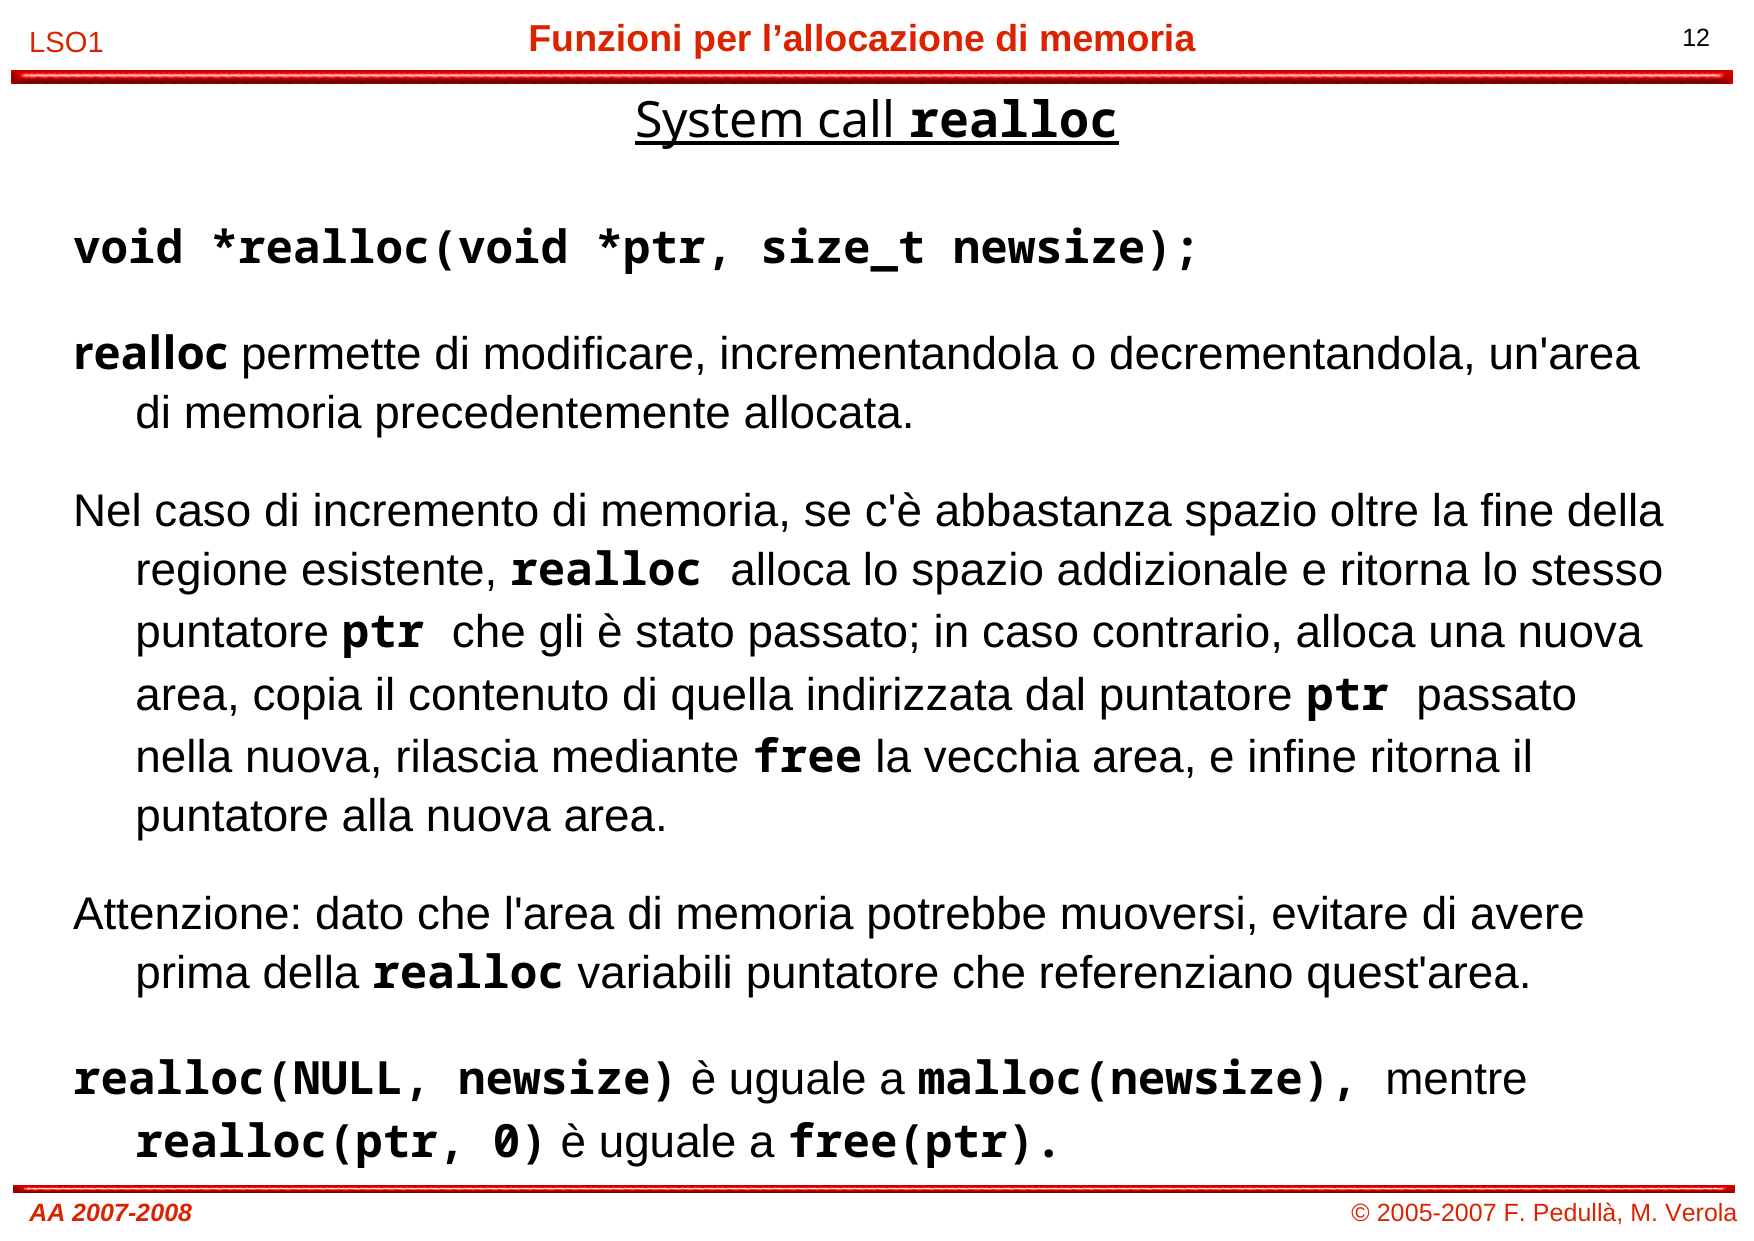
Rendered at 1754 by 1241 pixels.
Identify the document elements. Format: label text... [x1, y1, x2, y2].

picture [13, 1185, 1735, 1193]
title System call realloc [412, 72, 1342, 168]
list void *realloc(void *ptr, size_t newsize); realloc permette di modificare, incrementandola o decrementandola, un'area di memoria precedentemente allocata. Nel caso di incremento di memoria, se c'è abbastanza spazio oltre la fine della regione esistente, realloc alloca lo spazio addizionale e ritorna lo stesso puntatore ptr che gli è stato passato; in caso contrario, alloca una nuova area, copia il contenuto di quella indirizzata dal puntatore ptr passato nella nuova, rilascia mediante free la vecchia area, e infine ritorna il puntatore alla nuova area. Attenzione: dato che l'area di memoria potrebbe muoversi, evitare di avere prima della realloc variabili puntatore che referenziano quest'area. realloc(NULL, newsize) è uguale a malloc(newsize), mentre realloc(ptr, 0) è uguale a free(ptr). [58, 206, 1696, 1109]
picture [11, 70, 1733, 84]
